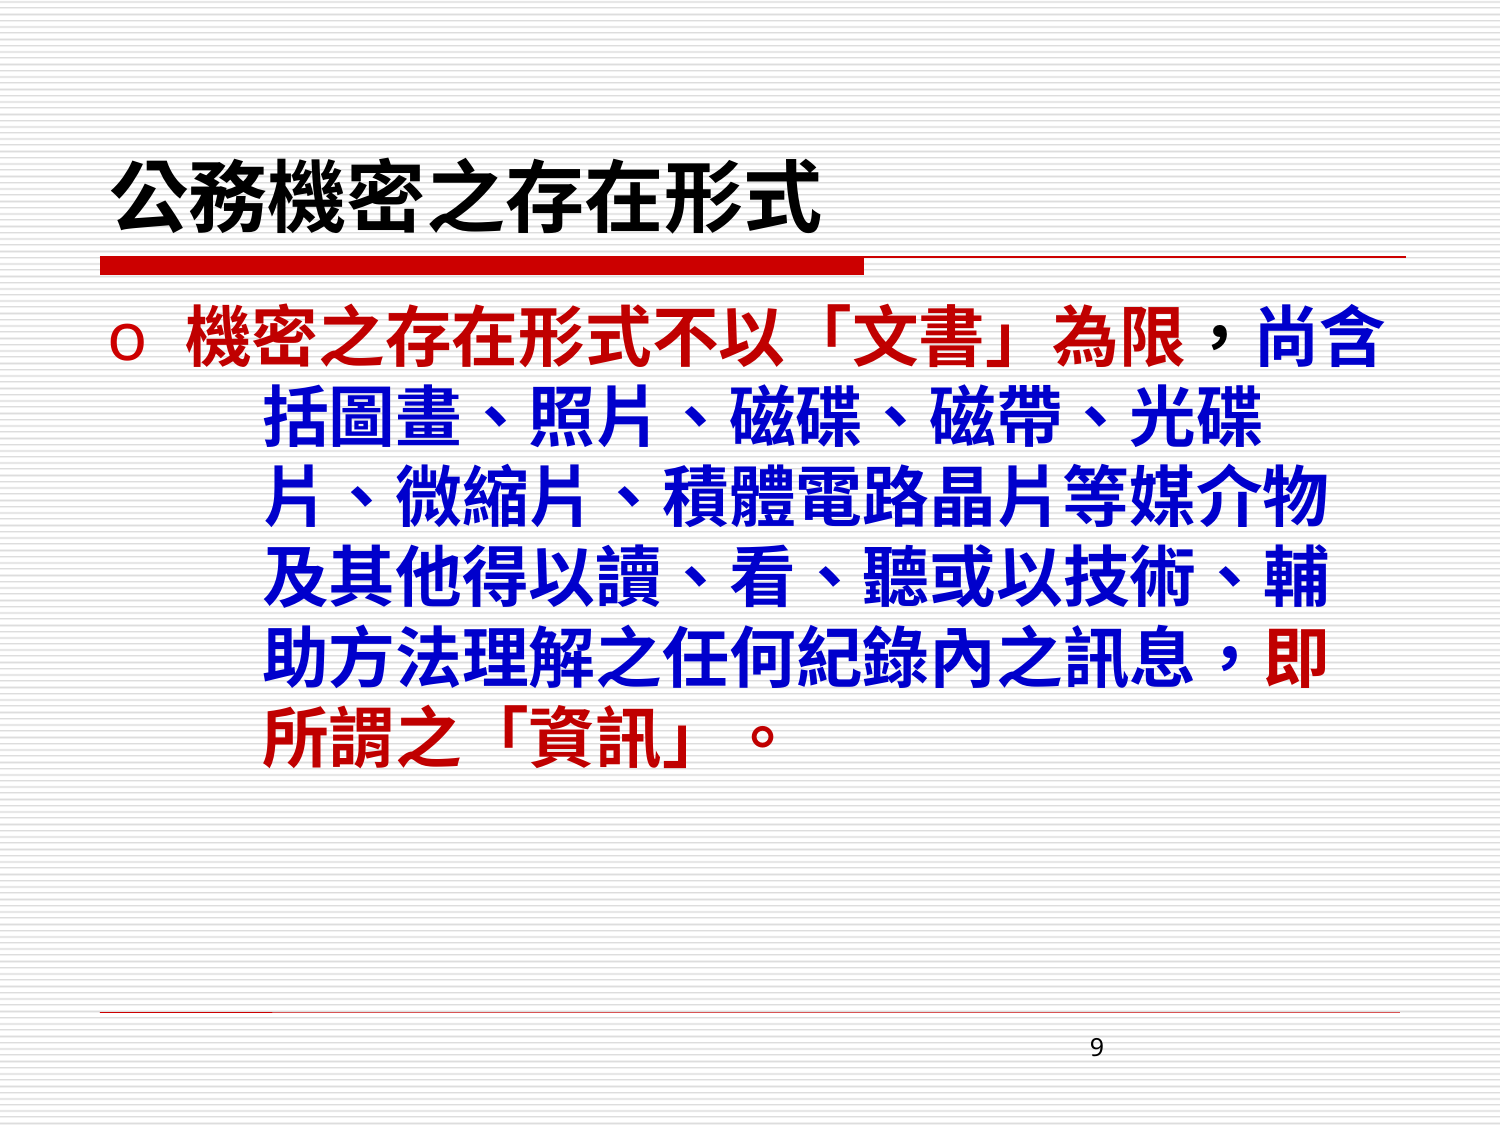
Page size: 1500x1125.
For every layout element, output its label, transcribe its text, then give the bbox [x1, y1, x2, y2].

text_box [1074, 1024, 1400, 1103]
title 公務機密之存在形式 [94, 50, 1407, 250]
list 機密之存在形式不以「文書」為限，尚含括圖畫、照片、磁碟、磁帶、光碟片、微縮片、積體電路晶片等媒介物及其他得以讀、看、聽或以技術、輔助方法理解之任何紀錄內之訊息，即所謂之「資訊」。 [92, 287, 1406, 988]
